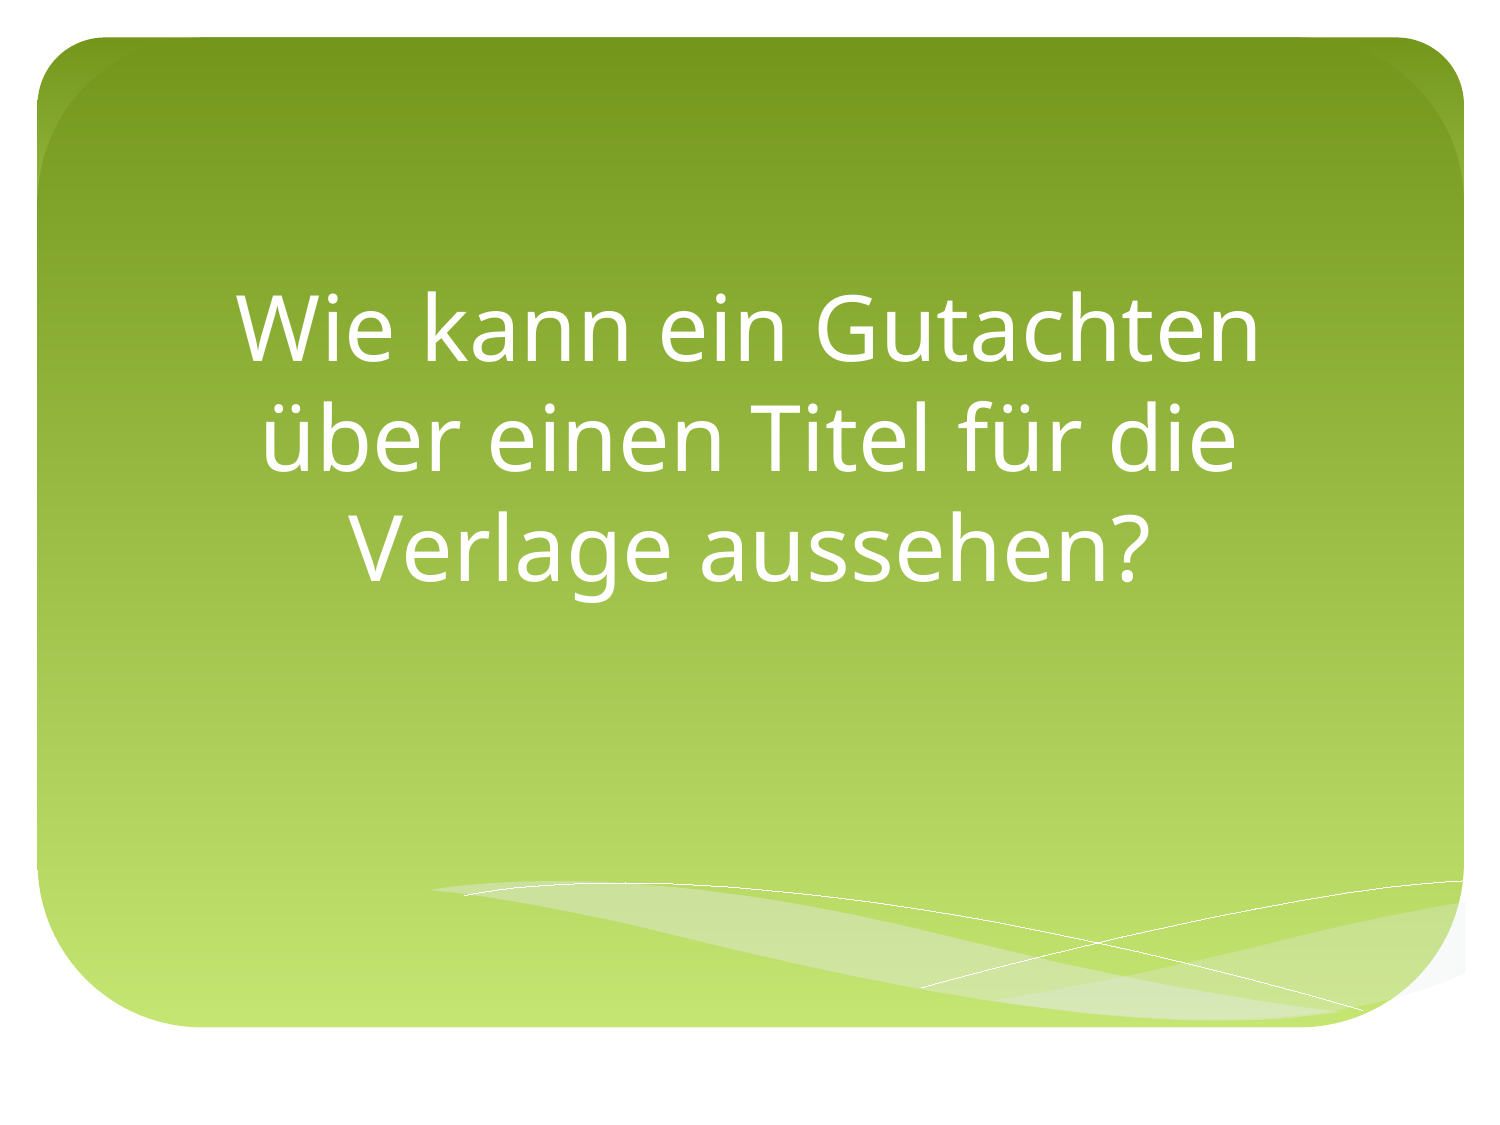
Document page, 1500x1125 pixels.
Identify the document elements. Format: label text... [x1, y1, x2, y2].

title Wie kann ein Gutachten über einen Titel für die Verlage aussehen? [112, 262, 1388, 555]
